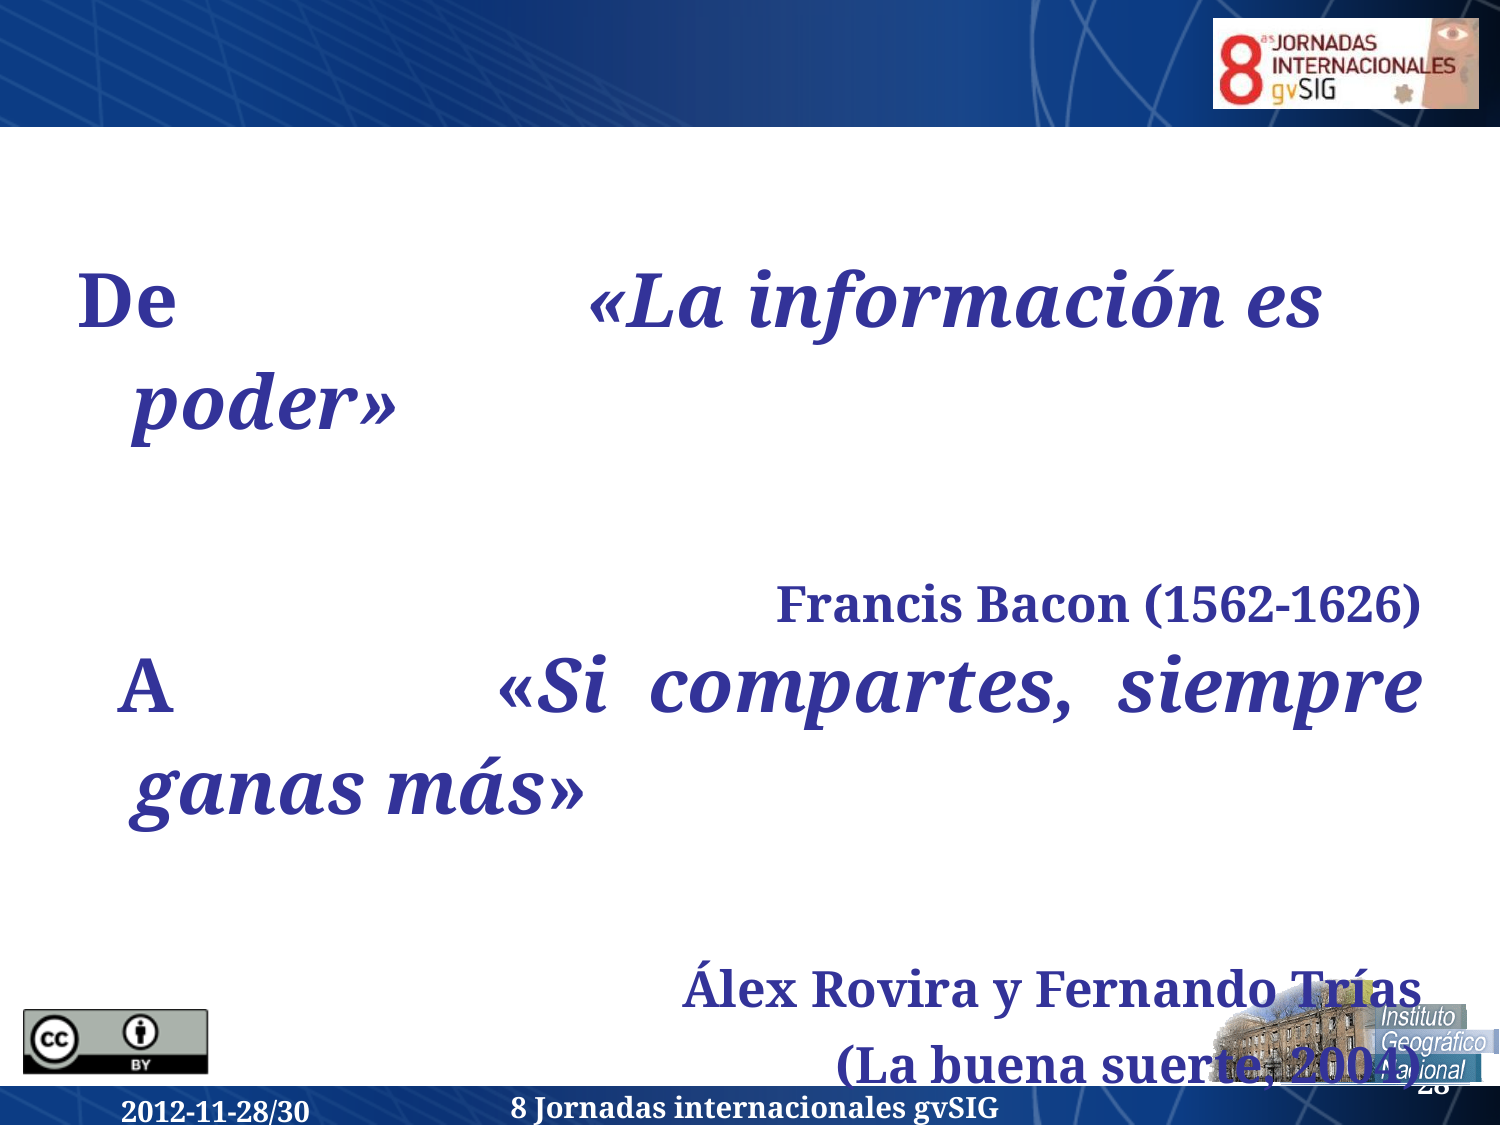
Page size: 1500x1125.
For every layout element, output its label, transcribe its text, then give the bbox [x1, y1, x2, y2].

text_box De «La información es poder» Francis Bacon (1562-1626) [62, 239, 1438, 617]
text_box A «Si compartes, siempre ganas más» Álex Rovira y Fernando Trías (La buena suerte, 2004) [62, 624, 1438, 1001]
picture [0, 968, 1500, 1125]
picture [0, 0, 1500, 127]
